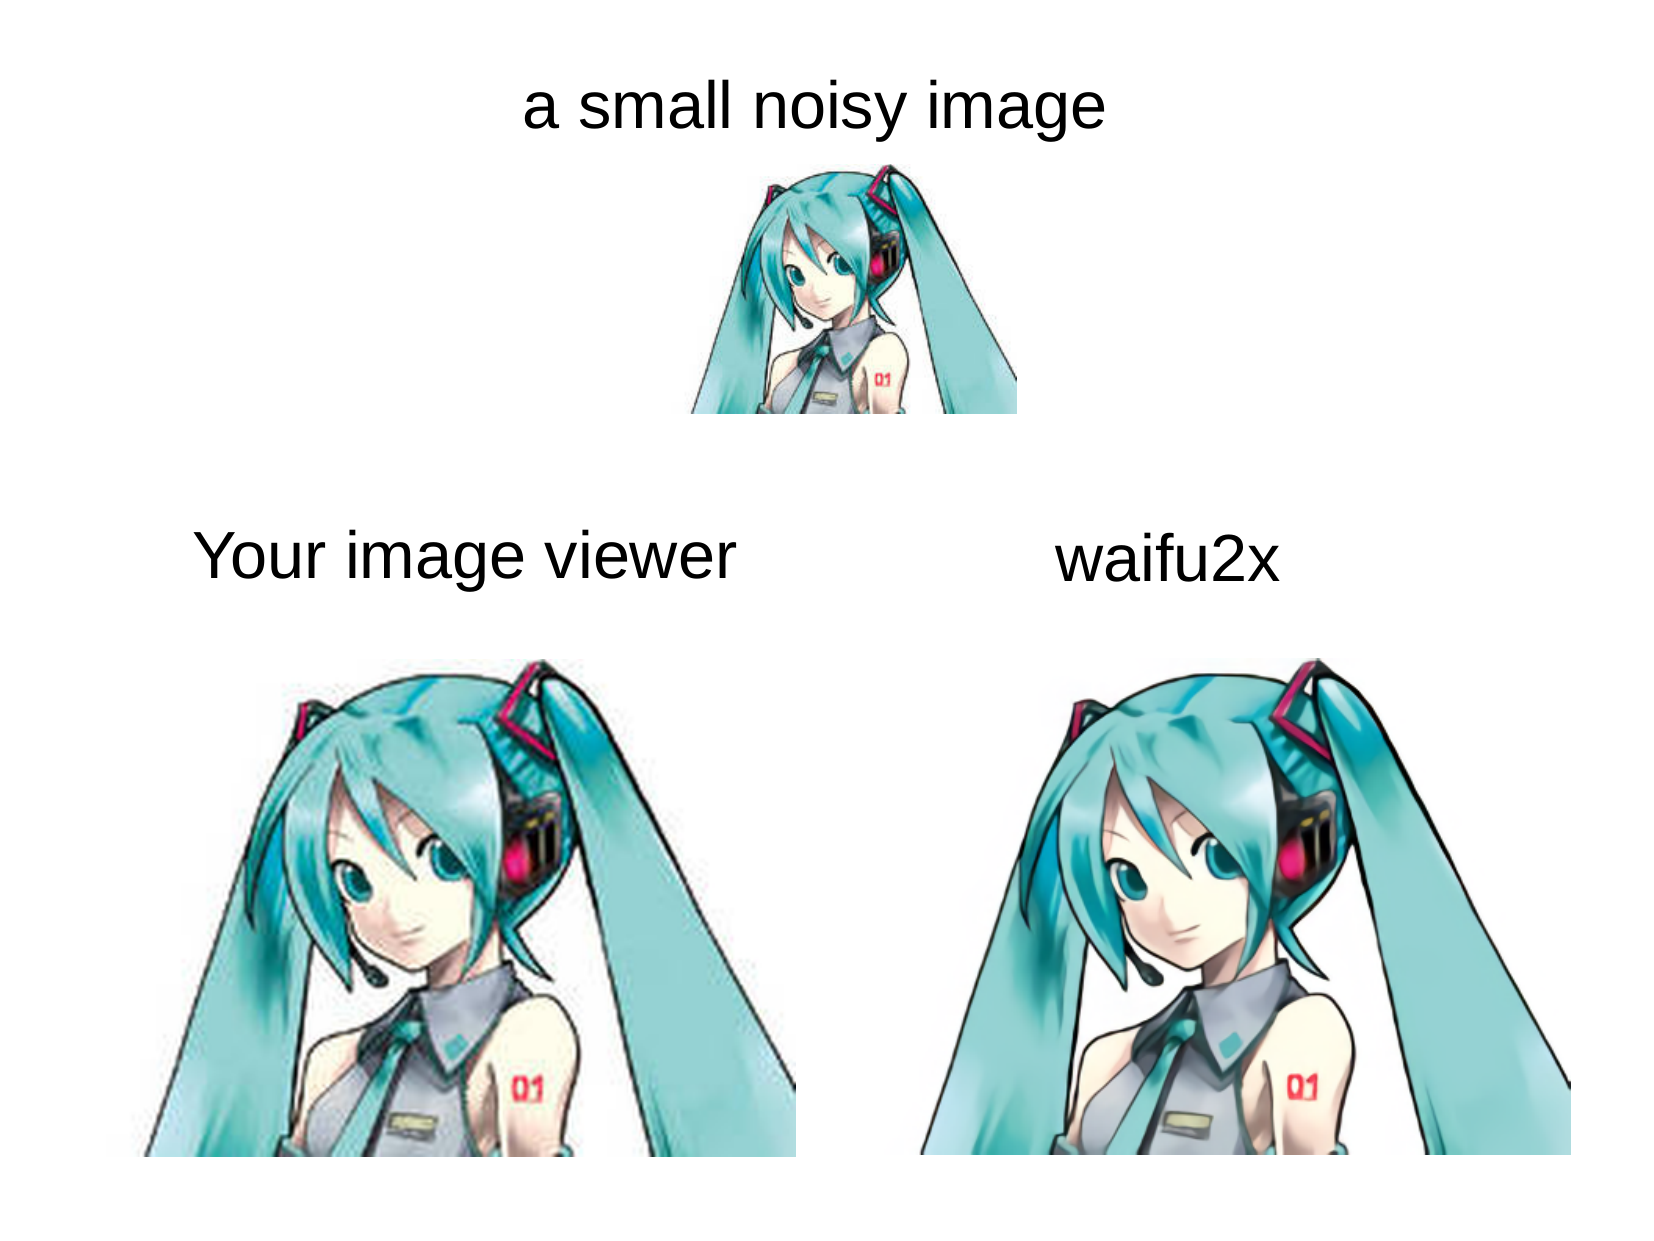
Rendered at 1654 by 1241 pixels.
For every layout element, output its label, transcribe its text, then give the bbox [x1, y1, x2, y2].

picture [660, 164, 1017, 414]
text_box Your image viewer [90, 480, 841, 631]
text_box waifu2x [870, 504, 1466, 613]
picture [82, 659, 796, 1157]
picture [857, 658, 1571, 1156]
subtitle a small noisy image [59, 30, 1571, 181]
